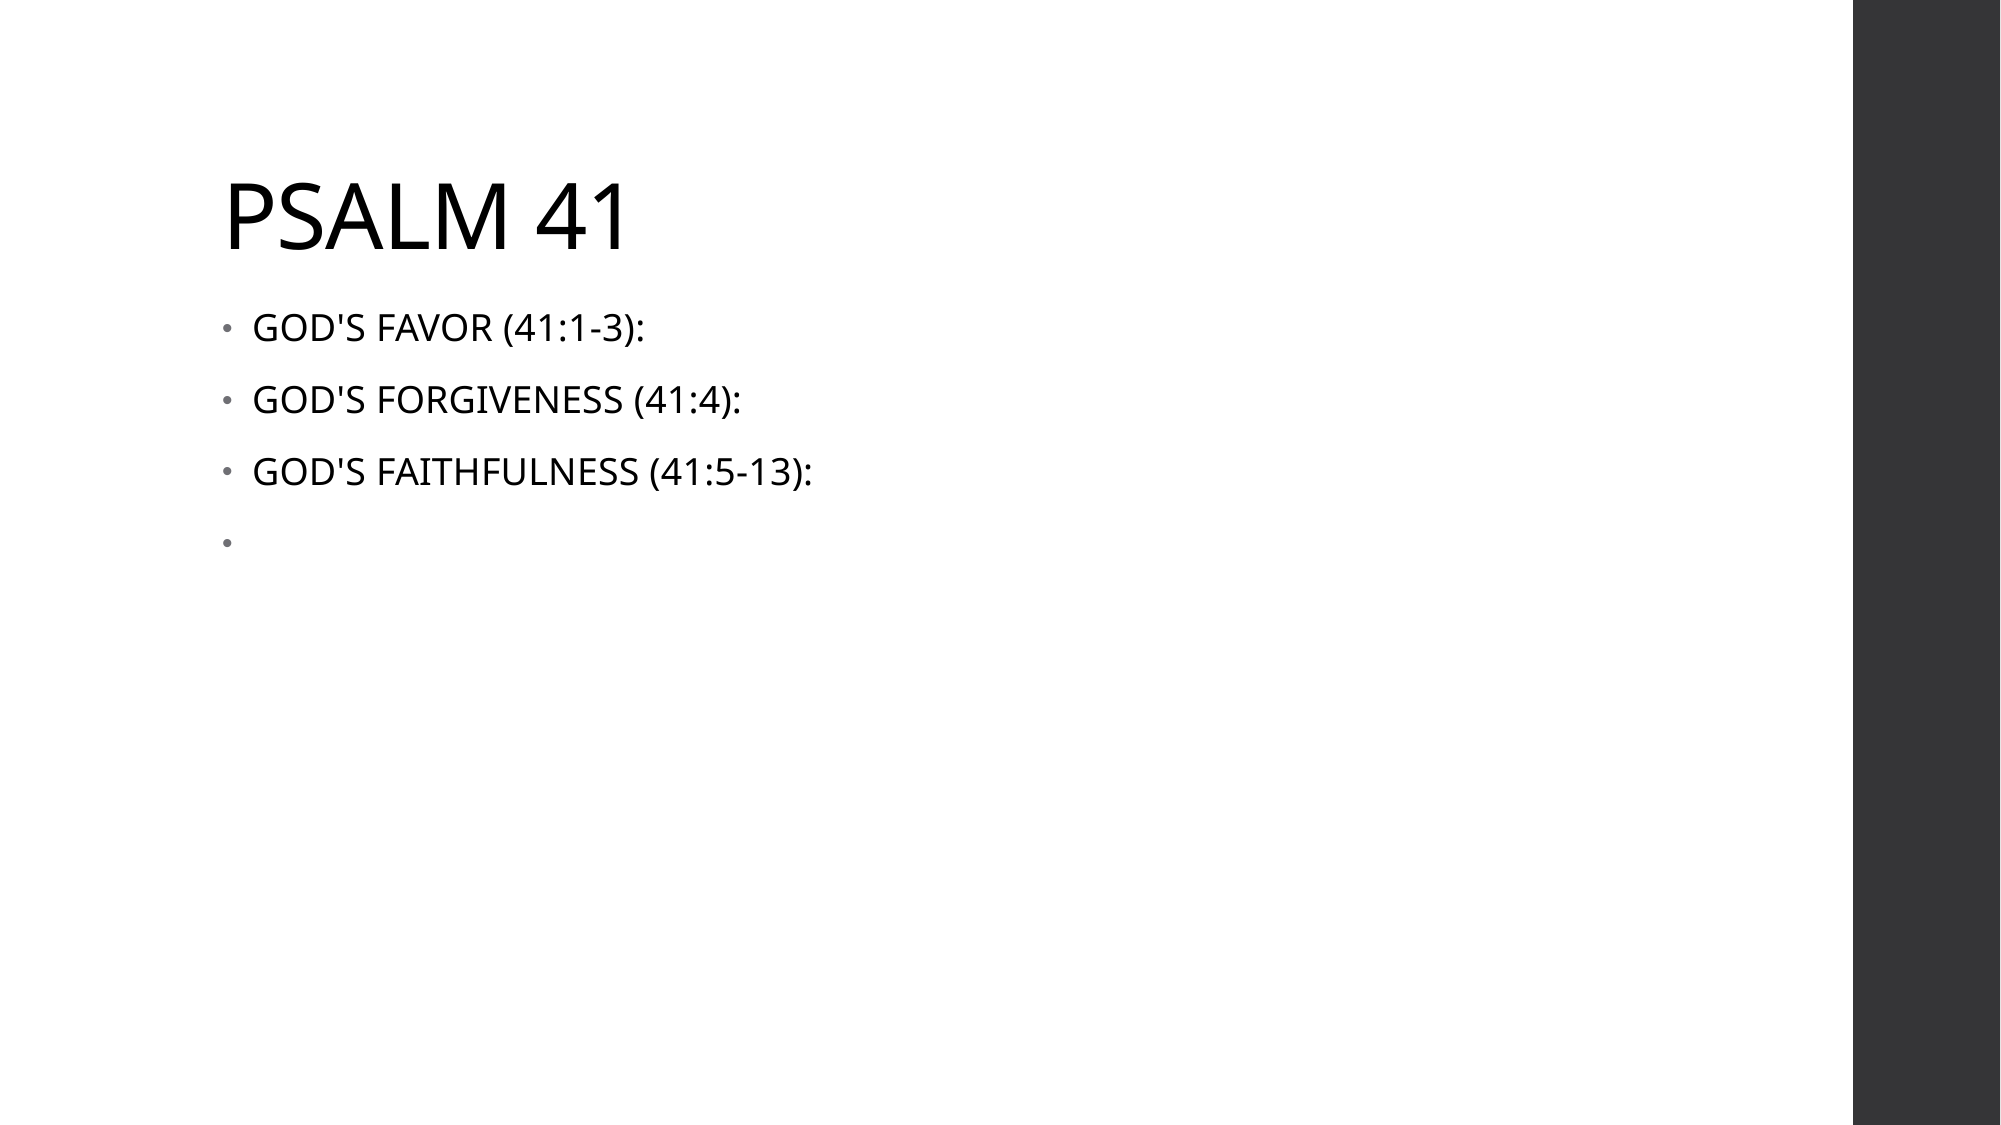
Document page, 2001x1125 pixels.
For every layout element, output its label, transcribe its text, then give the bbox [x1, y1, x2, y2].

list GOD'S FAVOR (41:1-3): GOD'S FORGIVENESS (41:4): GOD'S FAITHFULNESS (41:5-13): [206, 299, 1617, 1014]
title PSALM 41 [206, 60, 1797, 278]
